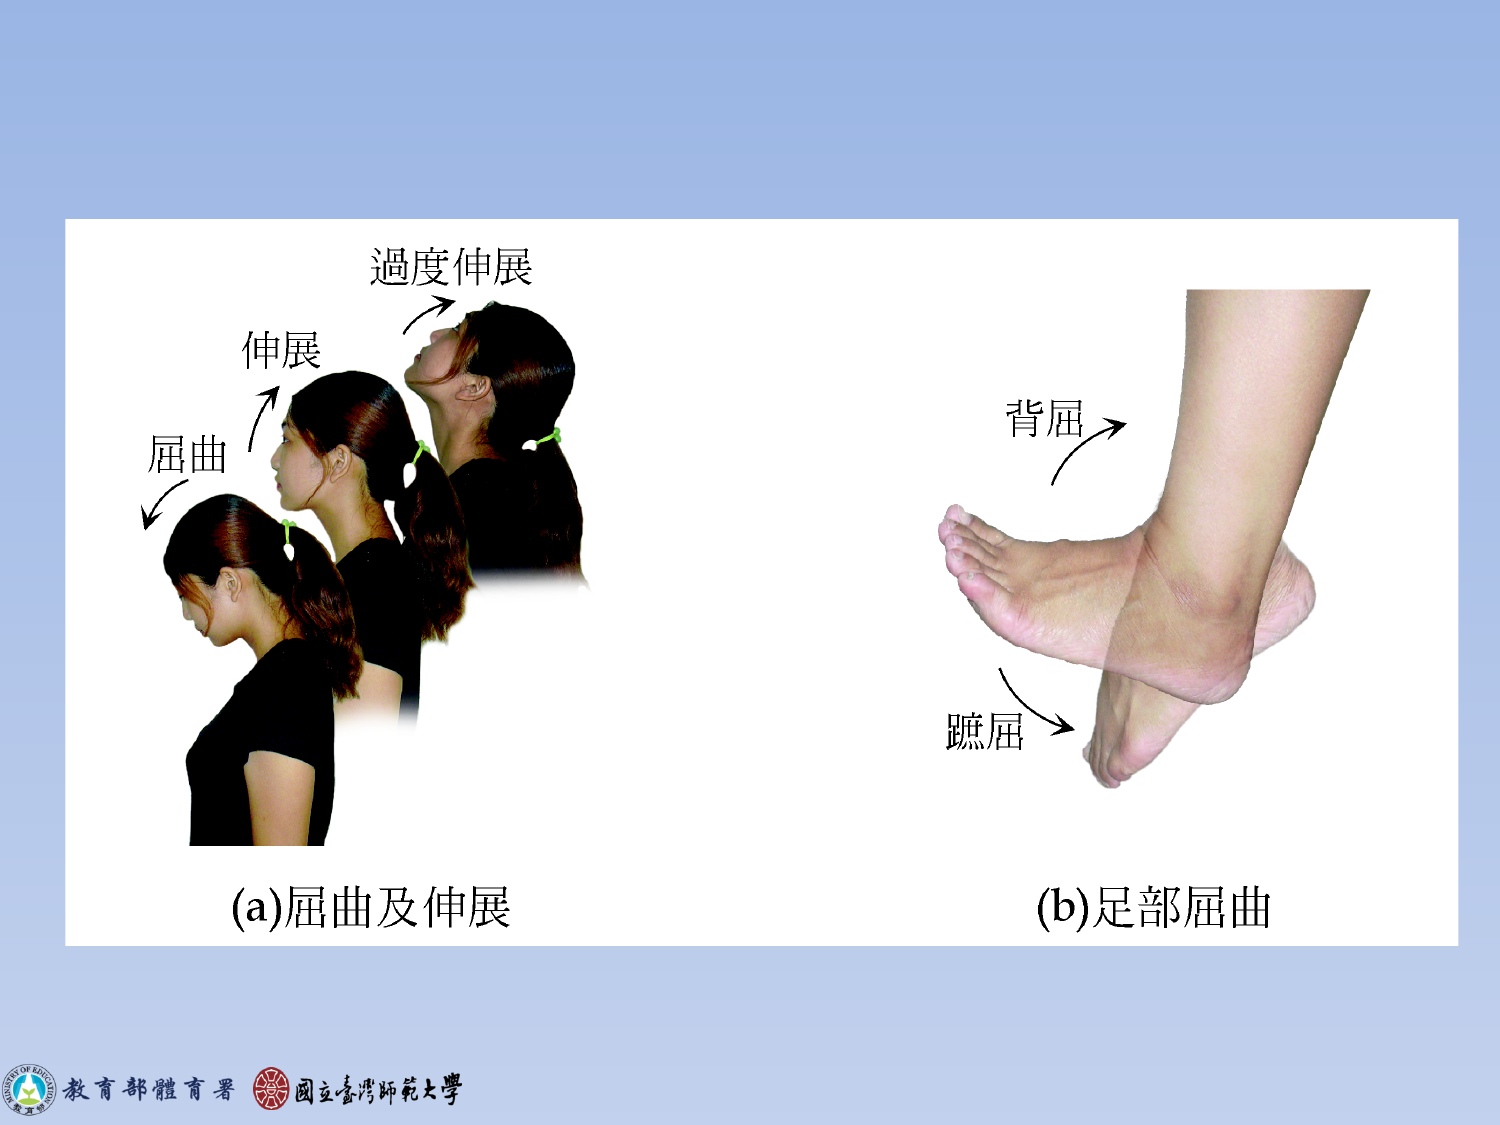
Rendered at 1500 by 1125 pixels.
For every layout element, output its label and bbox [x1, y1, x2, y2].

picture [65, 219, 1459, 946]
